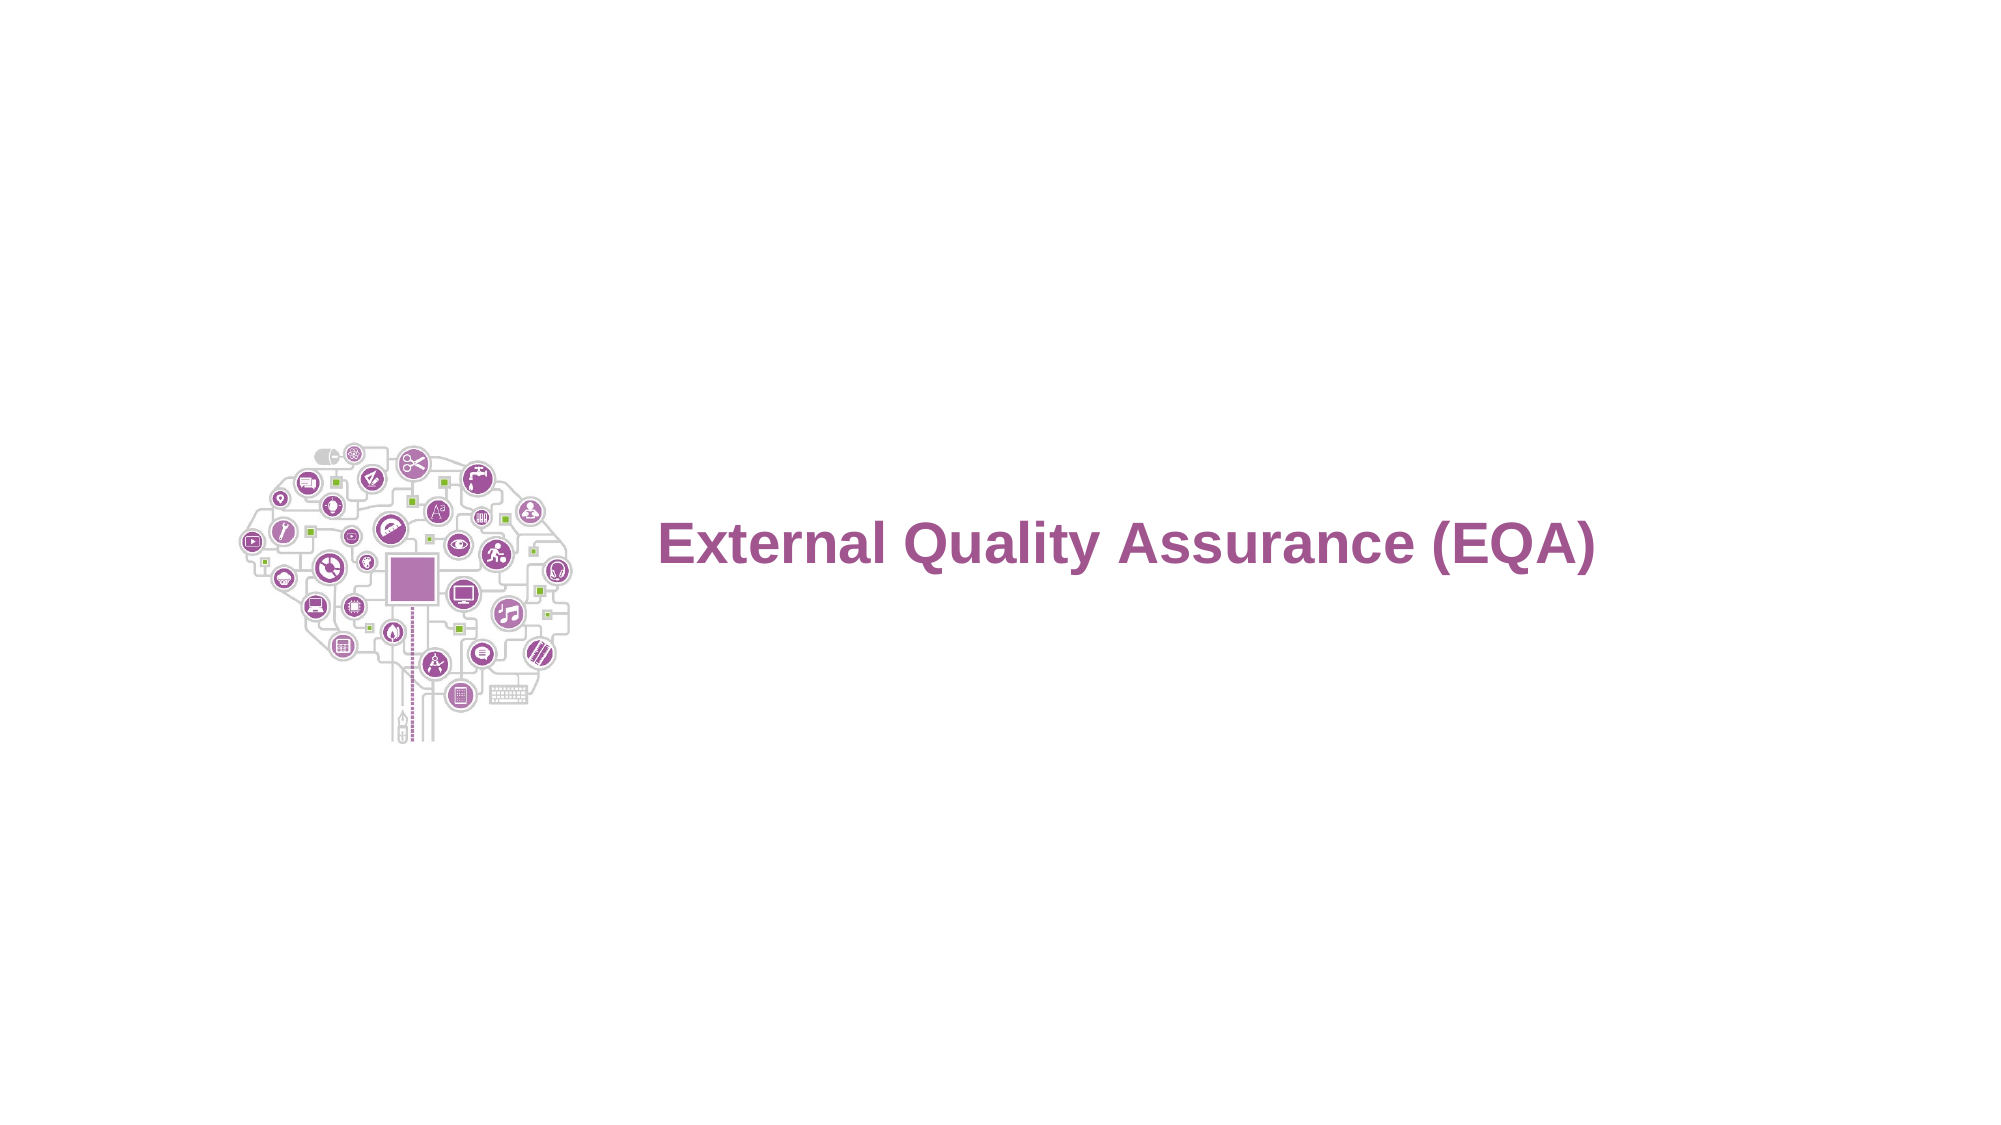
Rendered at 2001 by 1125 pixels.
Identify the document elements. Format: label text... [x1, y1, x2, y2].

picture [208, 350, 646, 744]
title External Quality Assurance (EQA) [657, 499, 1910, 594]
